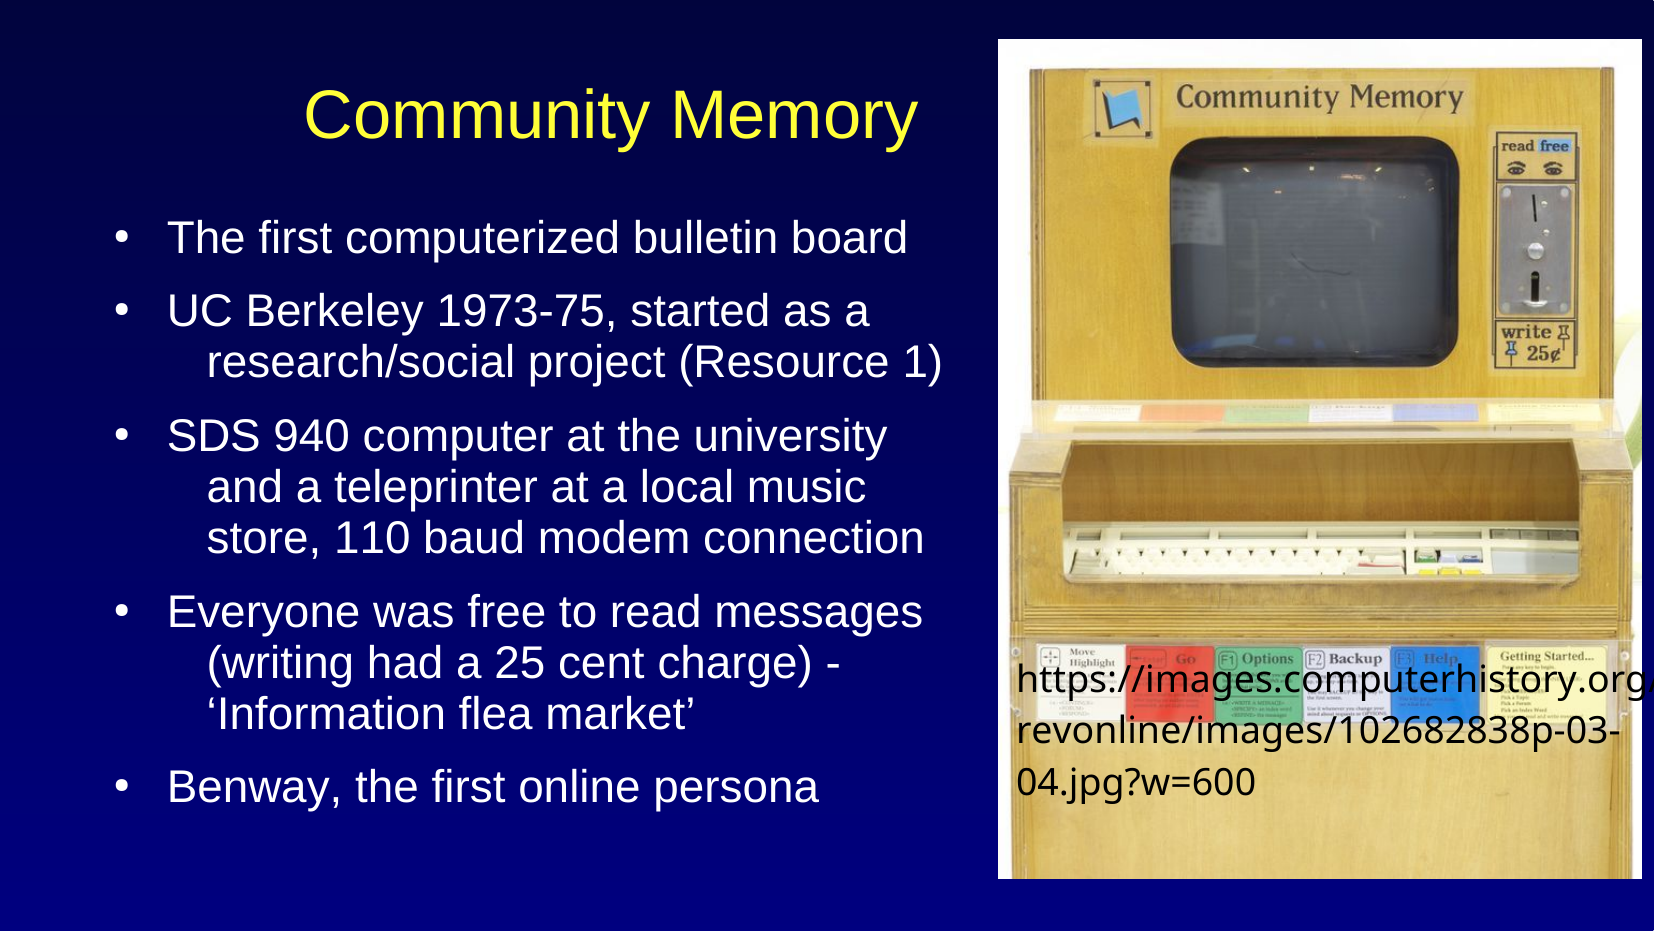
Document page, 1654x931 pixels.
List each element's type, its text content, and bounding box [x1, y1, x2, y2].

title Community Memory [82, 37, 1141, 193]
picture [998, 39, 1642, 879]
list The first computerized bulletin board UC Berkeley 1973-75, started as a research/social project (Resource 1) SDS 940 computer at the university and a teleprinter at a local music store, 110 baud modem connection Everyone was free to read messages (writing had a 25 cent charge) - ‘Information flea market’ Benway, the first online persona [82, 211, 968, 813]
text_box https://images.computerhistory.org/revonline/images/102682838p-03-04.jpg?w=600 [1016, 653, 1654, 828]
